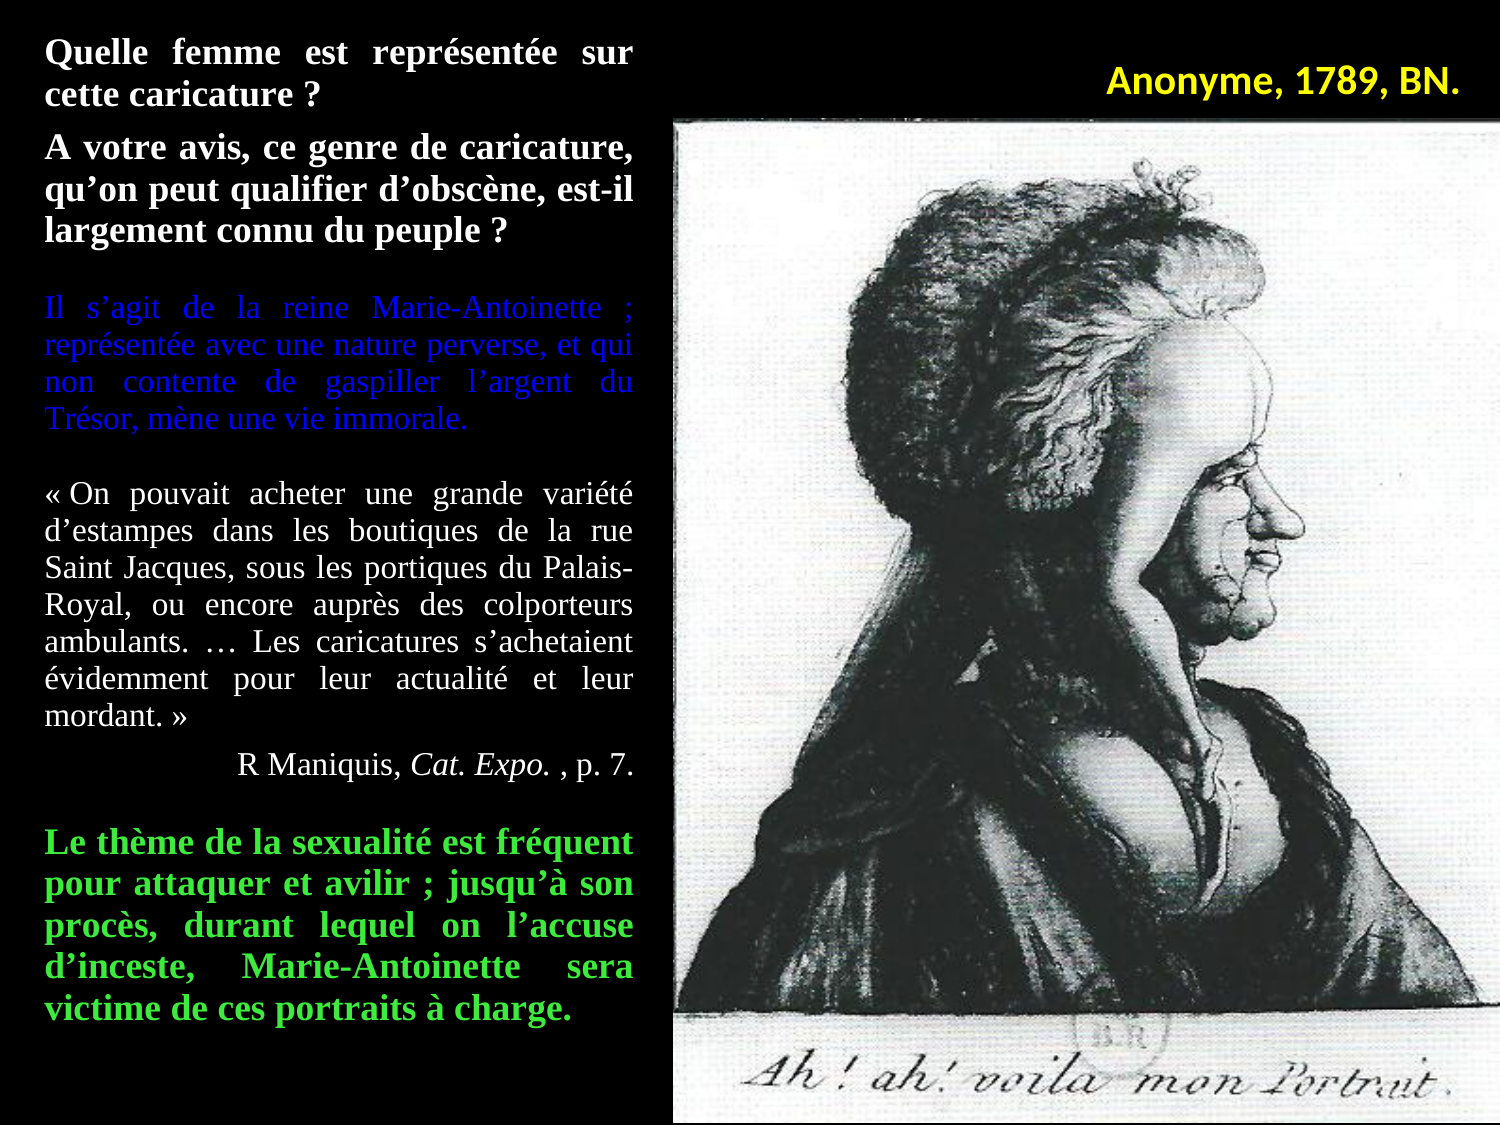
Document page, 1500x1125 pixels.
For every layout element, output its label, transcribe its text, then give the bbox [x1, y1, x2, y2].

text_box Anonyme, 1789, BN. [1062, 47, 1477, 113]
text_box Quelle femme est représentée sur cette caricature ? A votre avis, ce genre de caricature, qu’on peut qualifier d’obscène, est-il largement connu du peuple ? Il s’agit de la reine Marie-Antoinette ; représentée avec une nature perverse, et qui non contente de gaspiller l’argent du Trésor, mène une vie immorale. « On pouvait acheter une grande variété d’estampes dans les boutiques de la rue Saint Jacques, sous les portiques du Palais-Royal, ou encore auprès des colporteurs ambulants. … Les caricatures s’achetaient évidemment pour leur actualité et leur mordant. » R Maniquis, Cat. Expo. , p. 7. Le thème de la sexualité est fréquent pour attaquer et avilir ; jusqu’à son procès, durant lequel on l’accuse d’inceste, Marie-Antoinette sera victime de ces portraits à charge. [29, 23, 650, 1117]
picture [673, 118, 1500, 1123]
